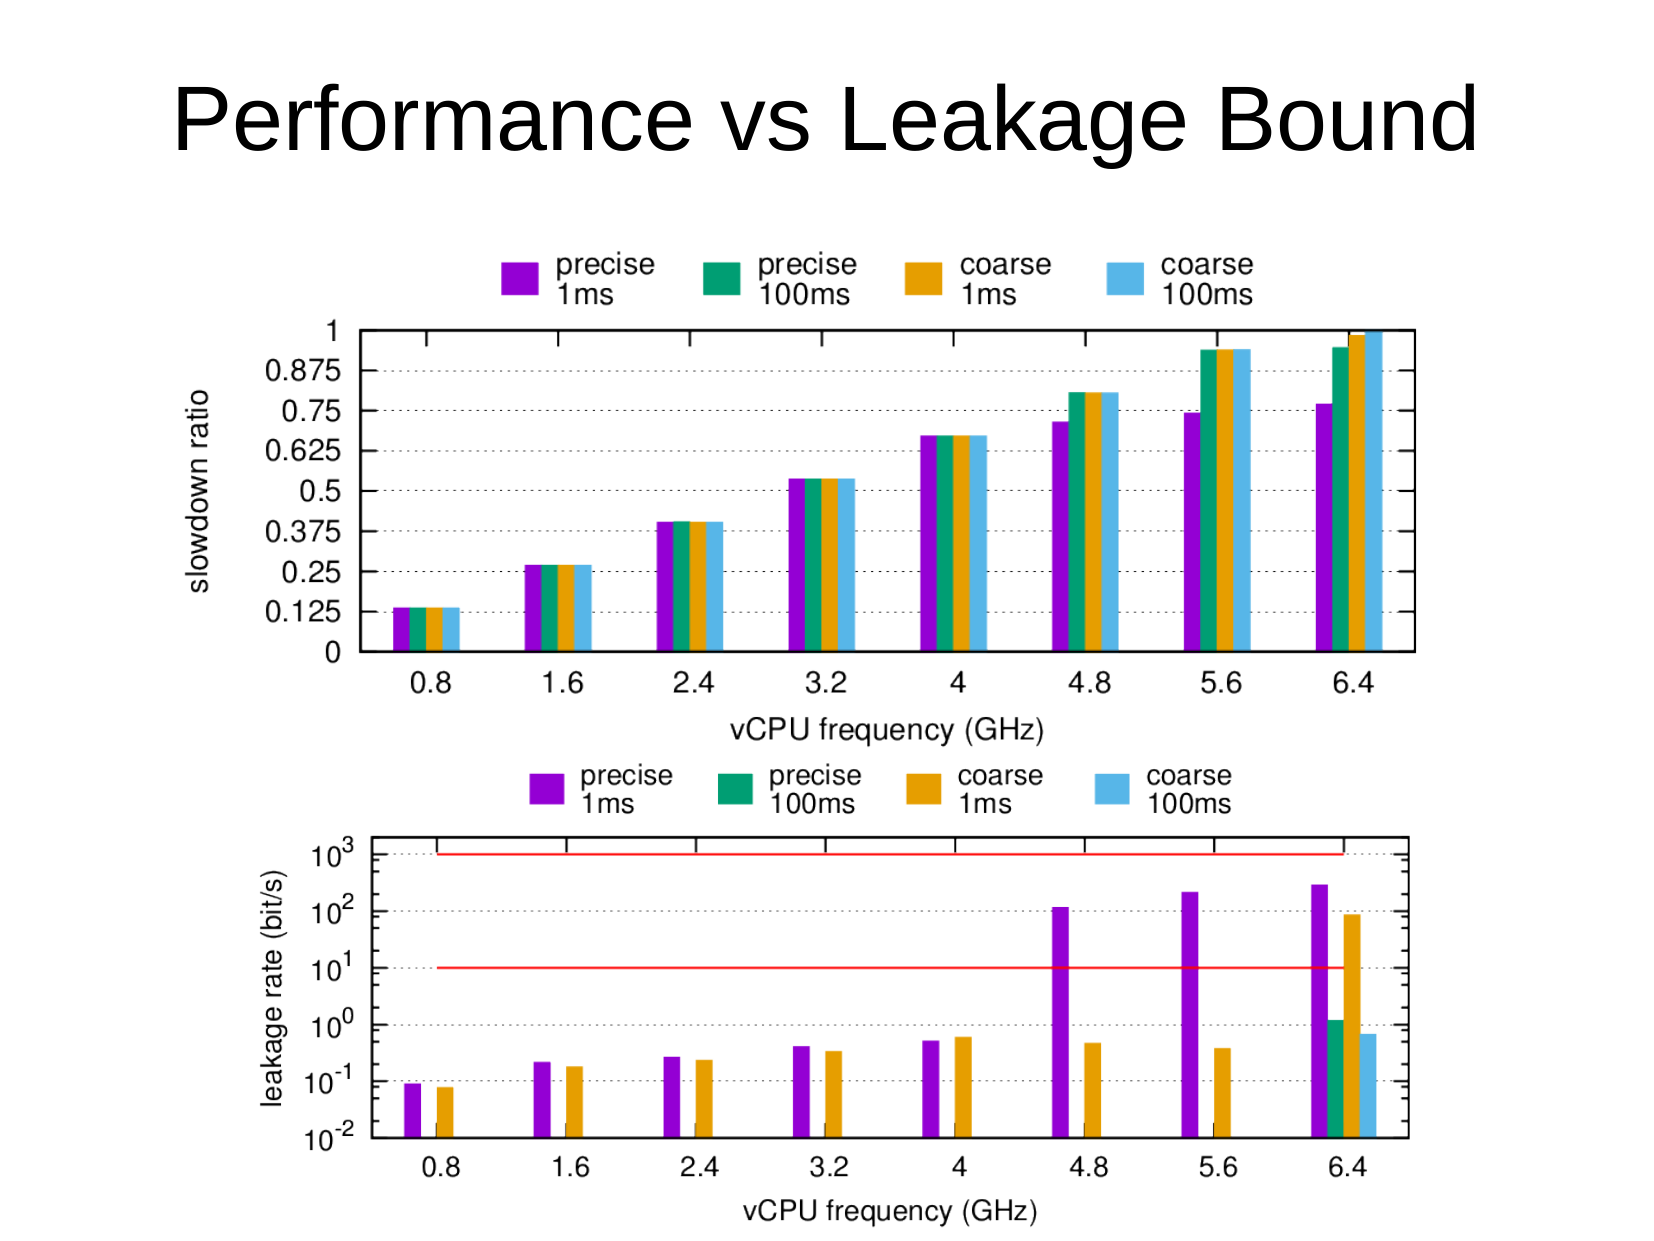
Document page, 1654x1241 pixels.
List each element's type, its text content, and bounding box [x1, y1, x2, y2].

picture [172, 236, 1471, 1231]
title Performance vs Leakage Bound [82, 15, 1571, 223]
